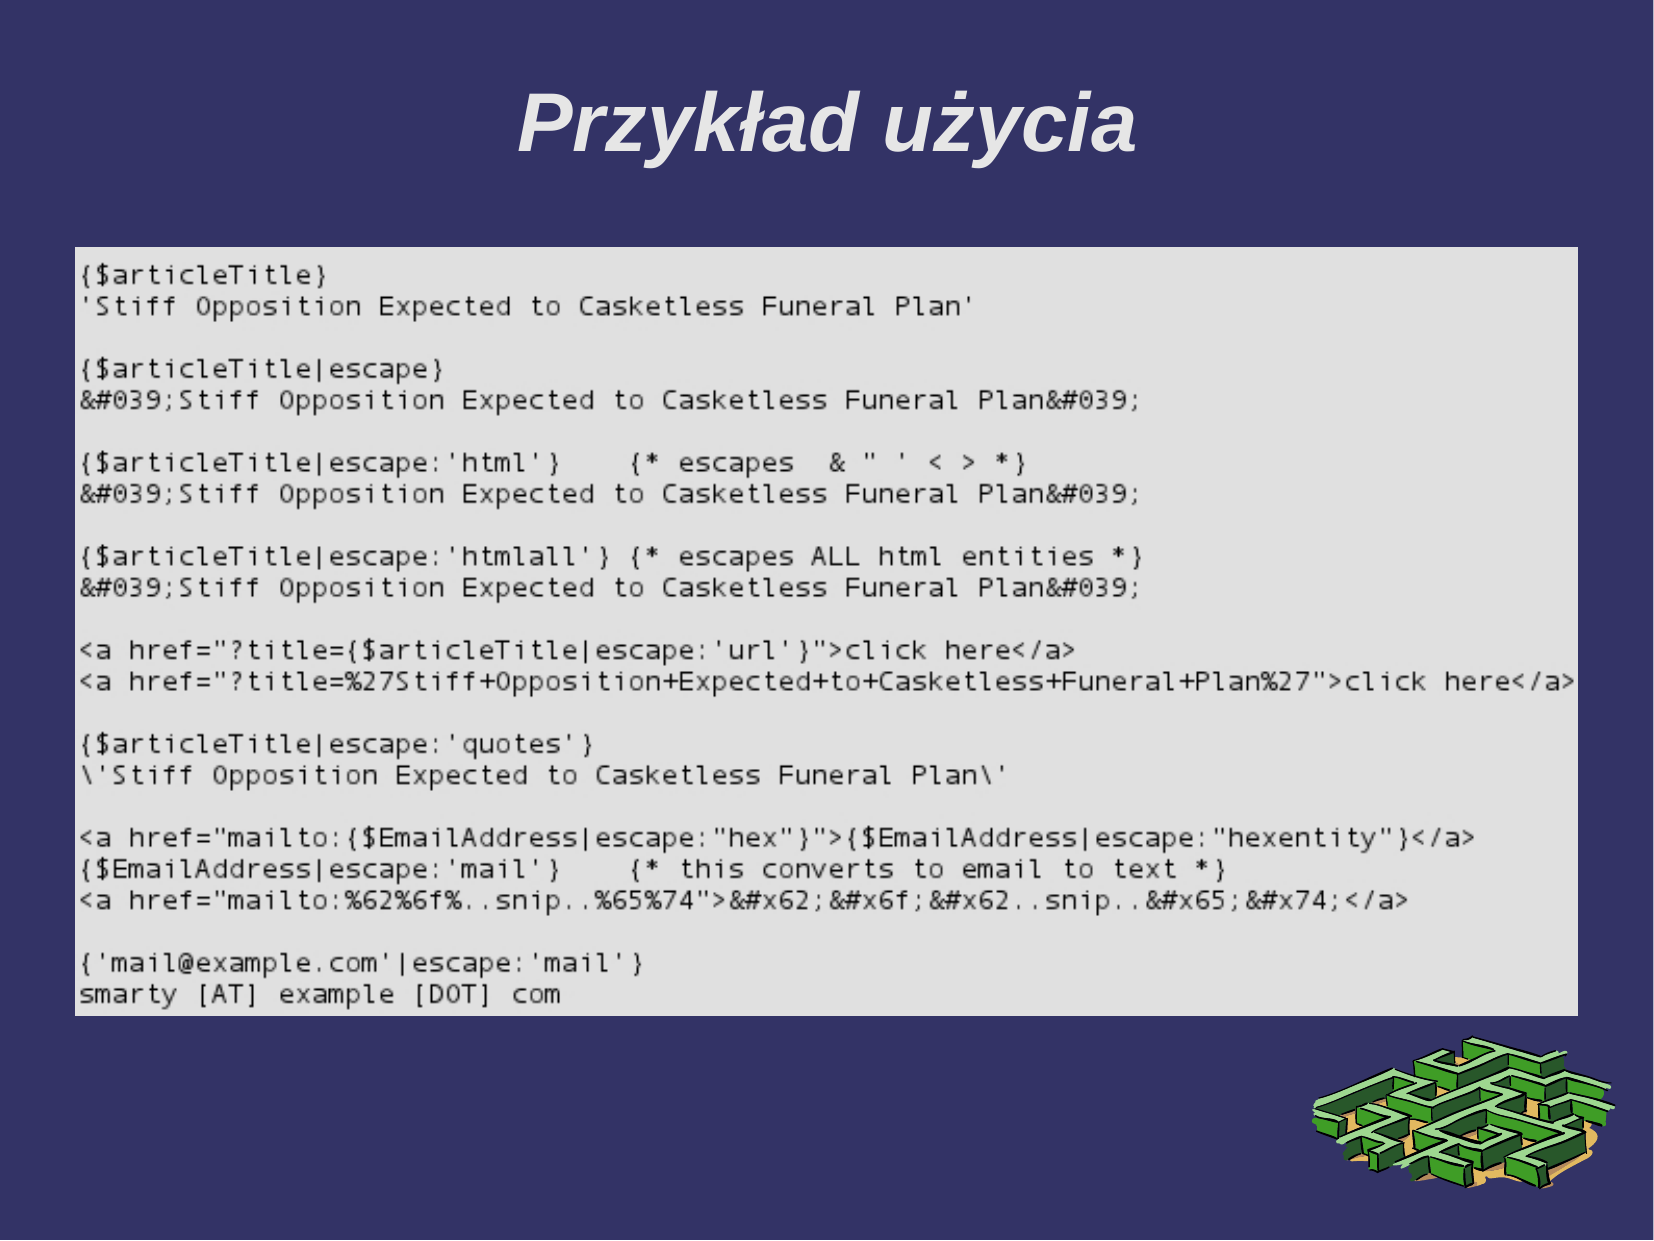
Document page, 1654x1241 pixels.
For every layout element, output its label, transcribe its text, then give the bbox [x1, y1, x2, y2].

picture [75, 247, 1578, 1016]
title Przykład użycia [121, 19, 1534, 227]
